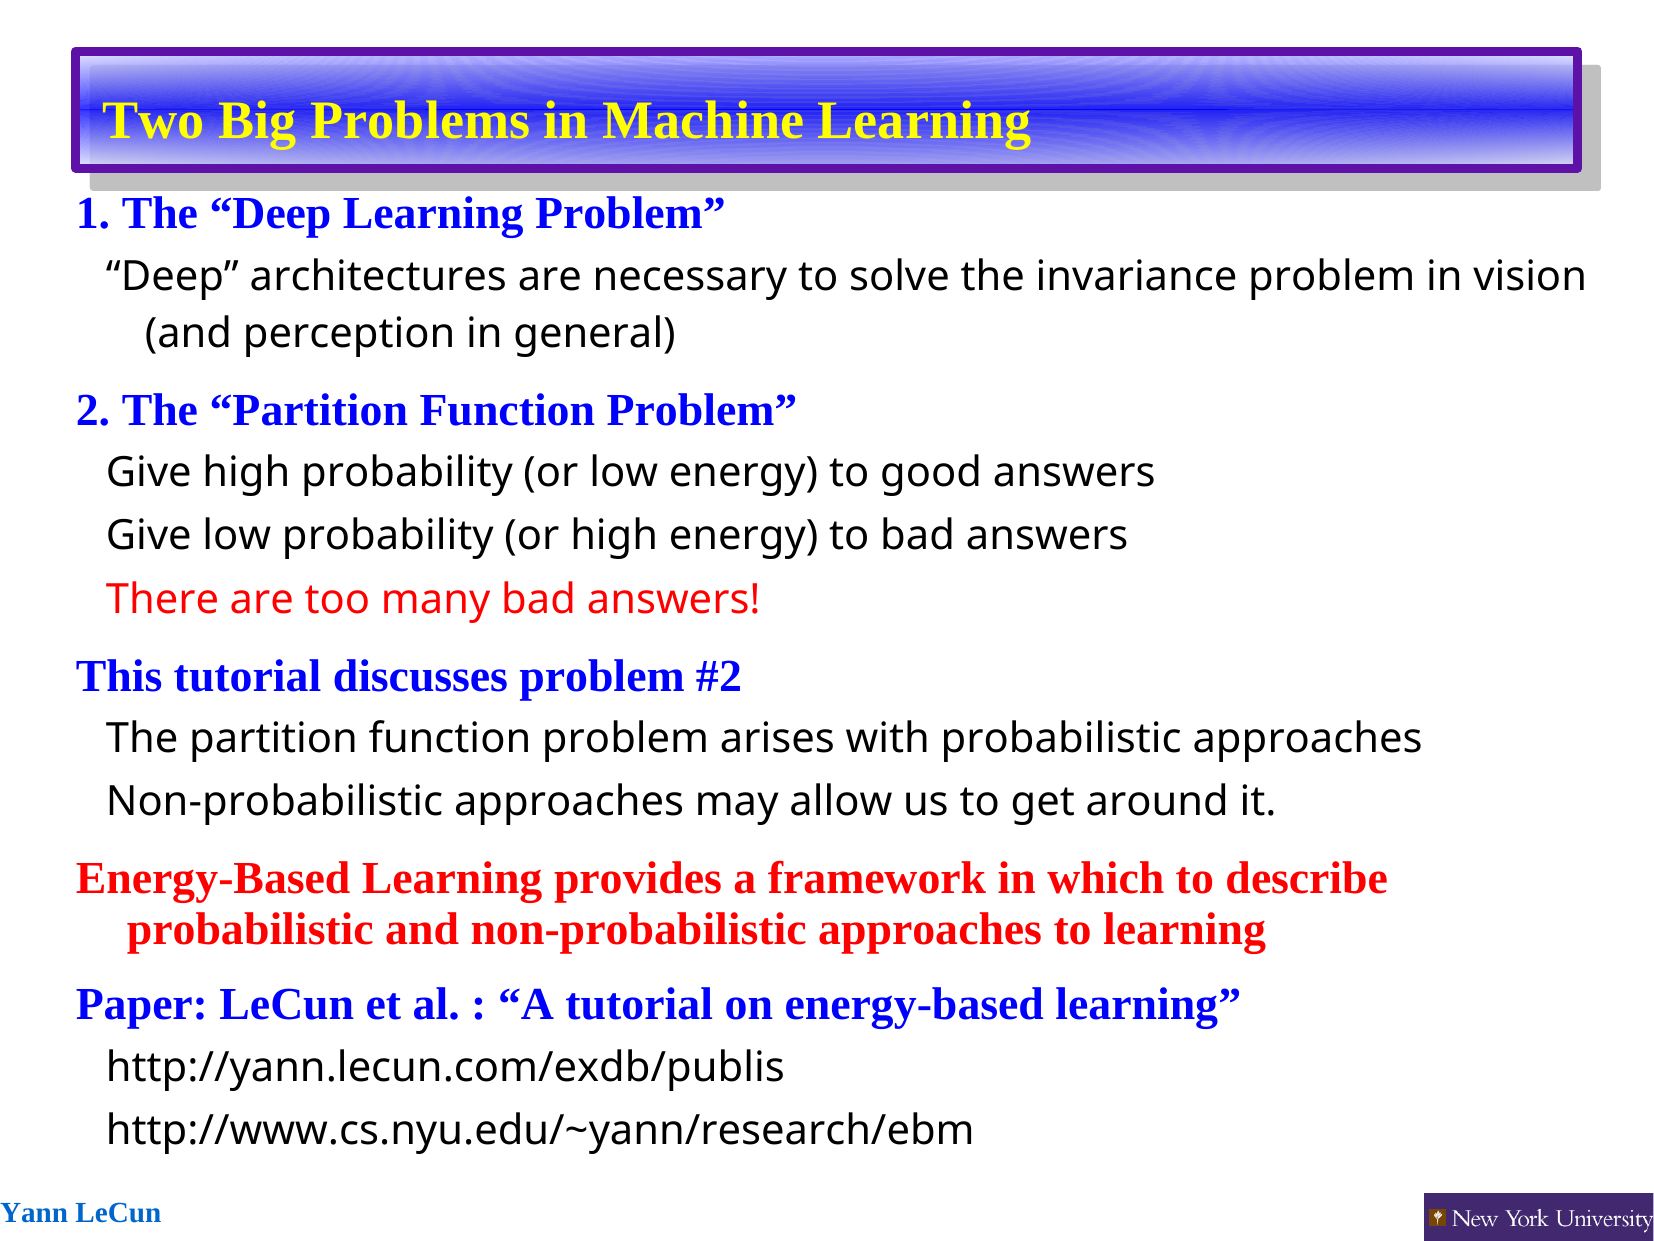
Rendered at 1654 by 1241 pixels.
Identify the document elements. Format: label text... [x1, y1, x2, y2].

picture [1424, 1193, 1654, 1241]
list 1. The “Deep Learning Problem” “Deep” architectures are necessary to solve the invariance problem in vision (and perception in general) 2. The “Partition Function Problem” Give high probability (or low energy) to good answers Give low probability (or high energy) to bad answers There are too many bad answers! This tutorial discusses problem #2 The partition function problem arises with probabilistic approaches Non-probabilistic approaches may allow us to get around it. Energy-Based Learning provides a framework in which to describe probabilistic and non-probabilistic approaches to learning Paper: LeCun et al. : “A tutorial on energy-based learning” http://yann.lecun.com/exdb/publis http://www.cs.nyu.edu/~yann/research/ebm [75, 188, 1597, 1218]
title Two Big Problems in Machine Learning [75, 51, 1578, 169]
